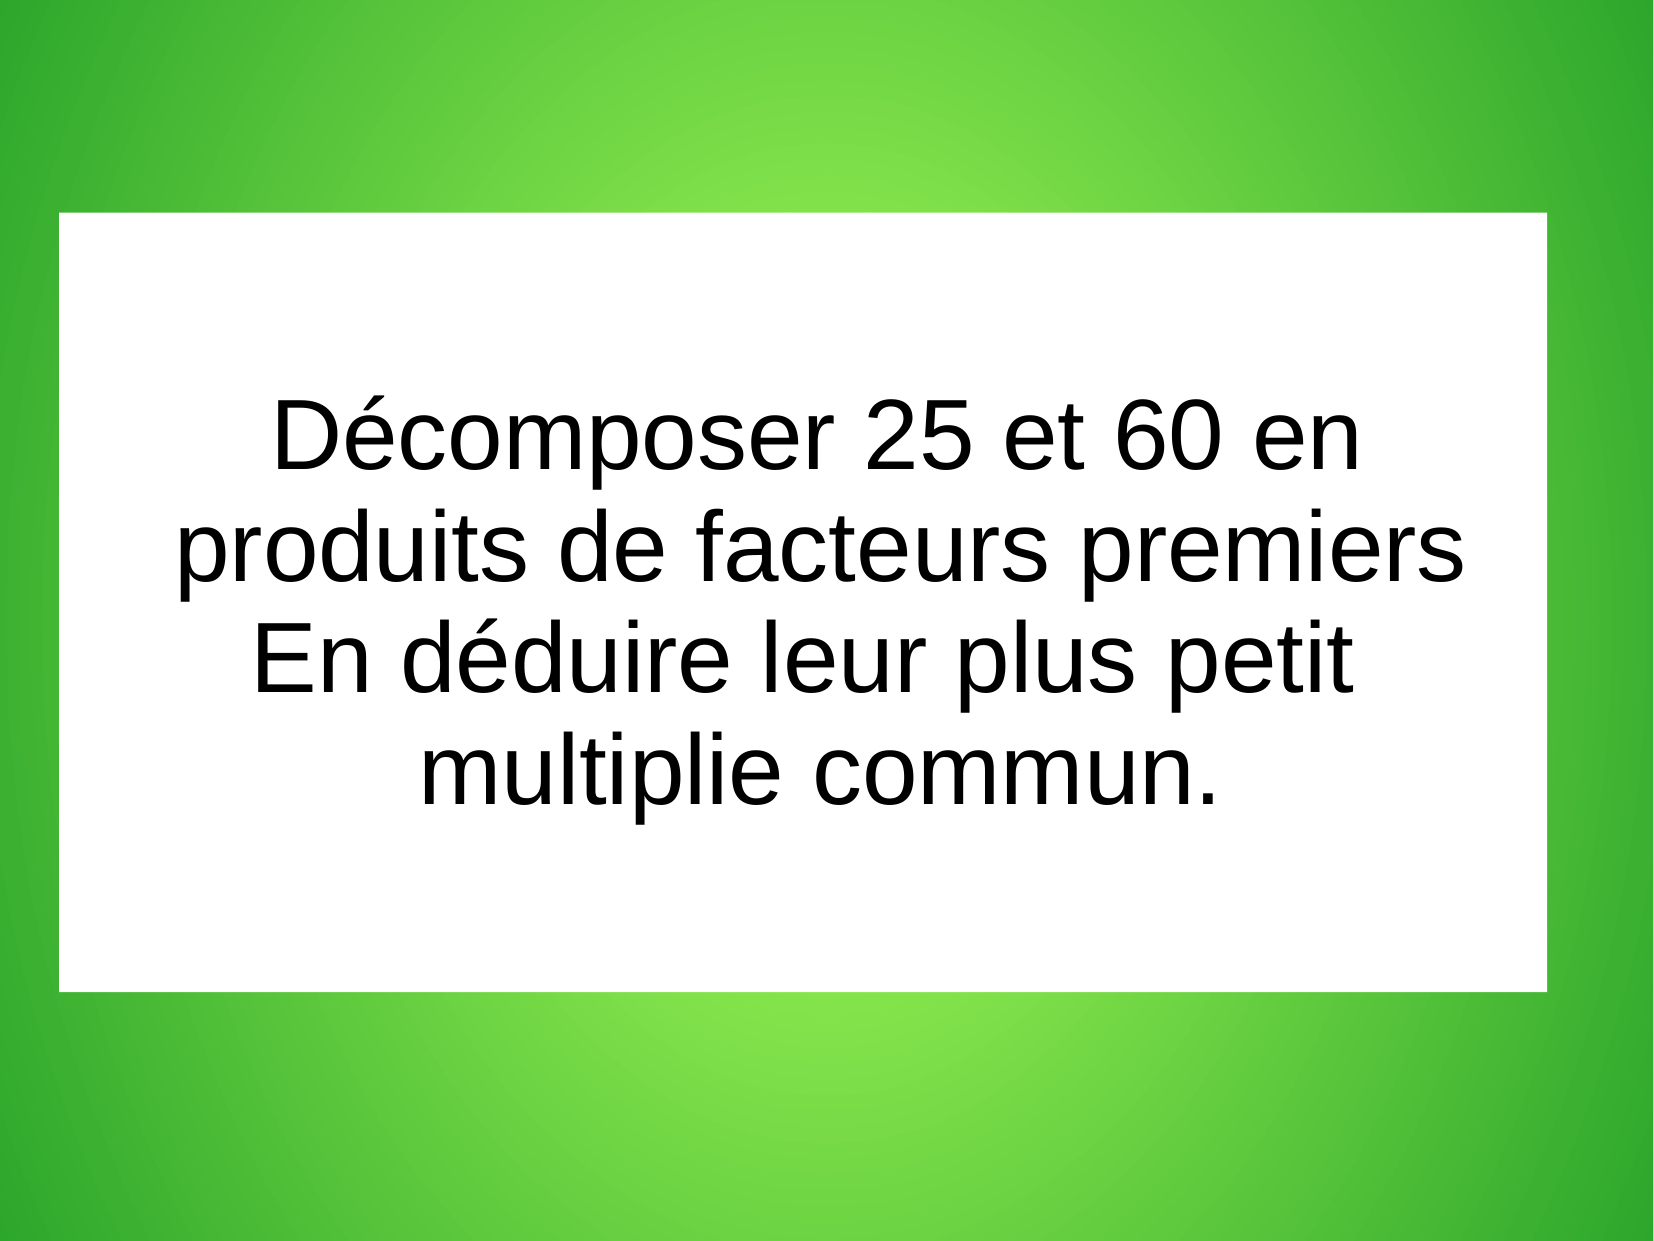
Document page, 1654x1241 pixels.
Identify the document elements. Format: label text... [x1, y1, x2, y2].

subtitle Décomposer 25 et 60 en produits de facteurs premiers En déduire leur plus petit multiplie commun. [59, 212, 1548, 993]
picture [0, 0, 1654, 1241]
